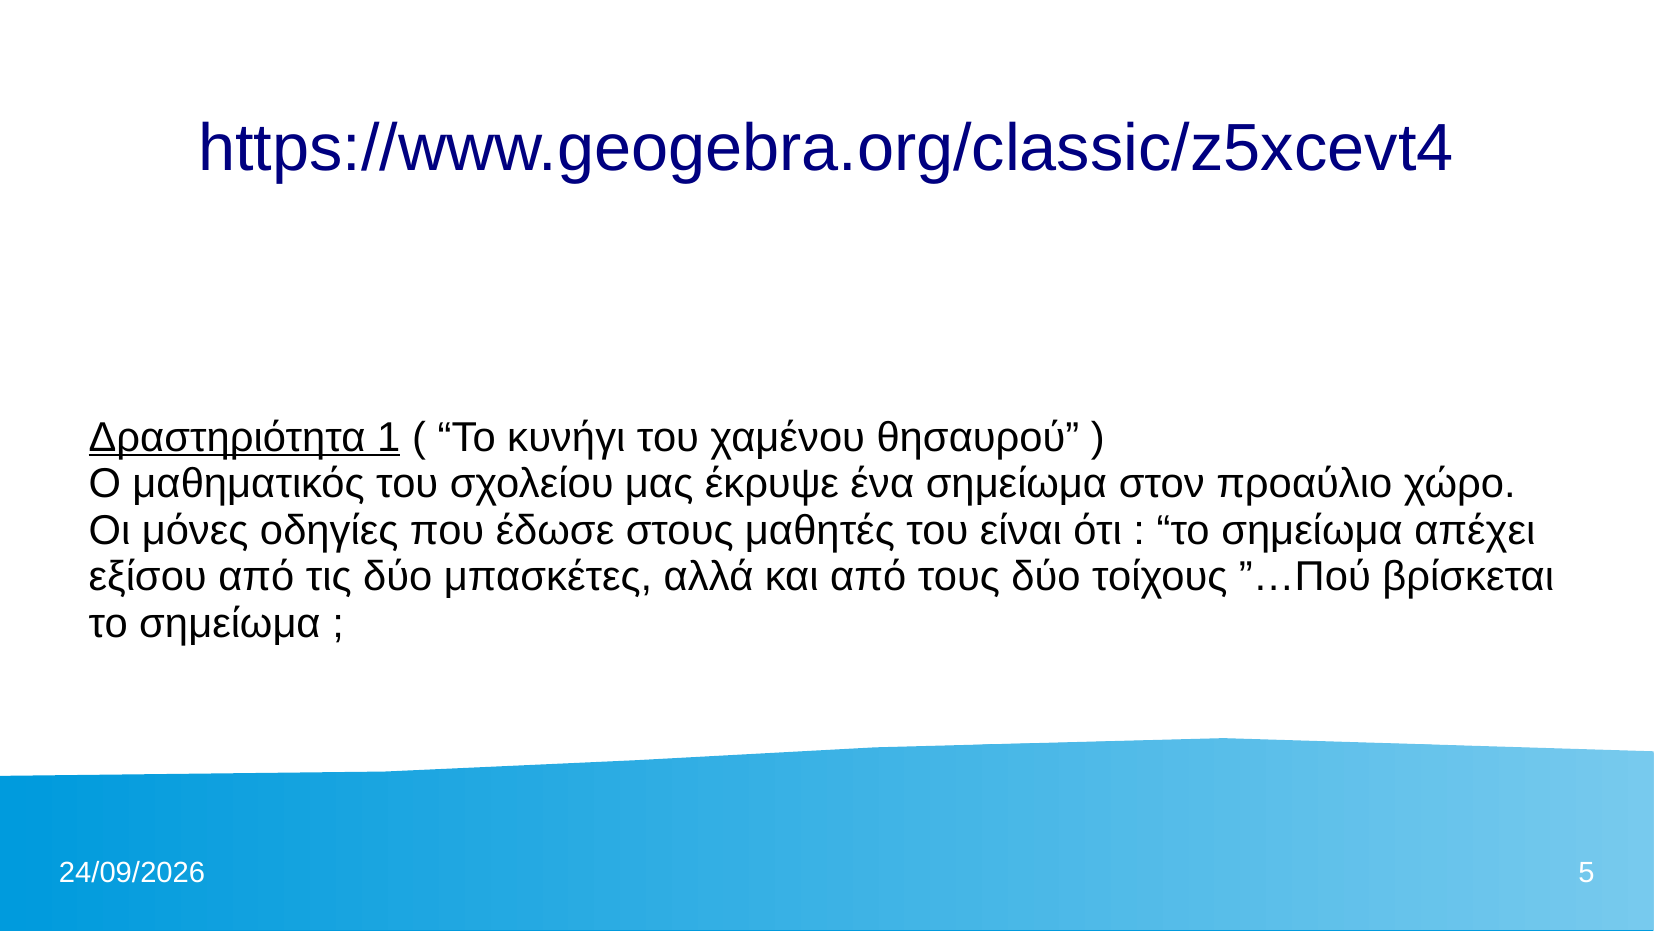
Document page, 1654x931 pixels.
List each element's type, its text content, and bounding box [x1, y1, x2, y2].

title Δραστηριότητα 1 ( “Το κυνήγι του χαμένου θησαυρού” ) Ο μαθηματικός του σχολείου μας έκρυψε ένα σημείωμα στον προαύλιο χώρο. Οι μόνες οδηγίες που έδωσε στους μαθητές του είναι ότι : “το σημείωμα απέχει εξίσου από τις δύο μπασκέτες, αλλά και από τους δύο τοίχους ”…Πού βρίσκεται το σημείωμα ; [88, 413, 1566, 646]
subtitle https://www.geogebra.org/classic/z5xcevt4 [59, 88, 1595, 207]
